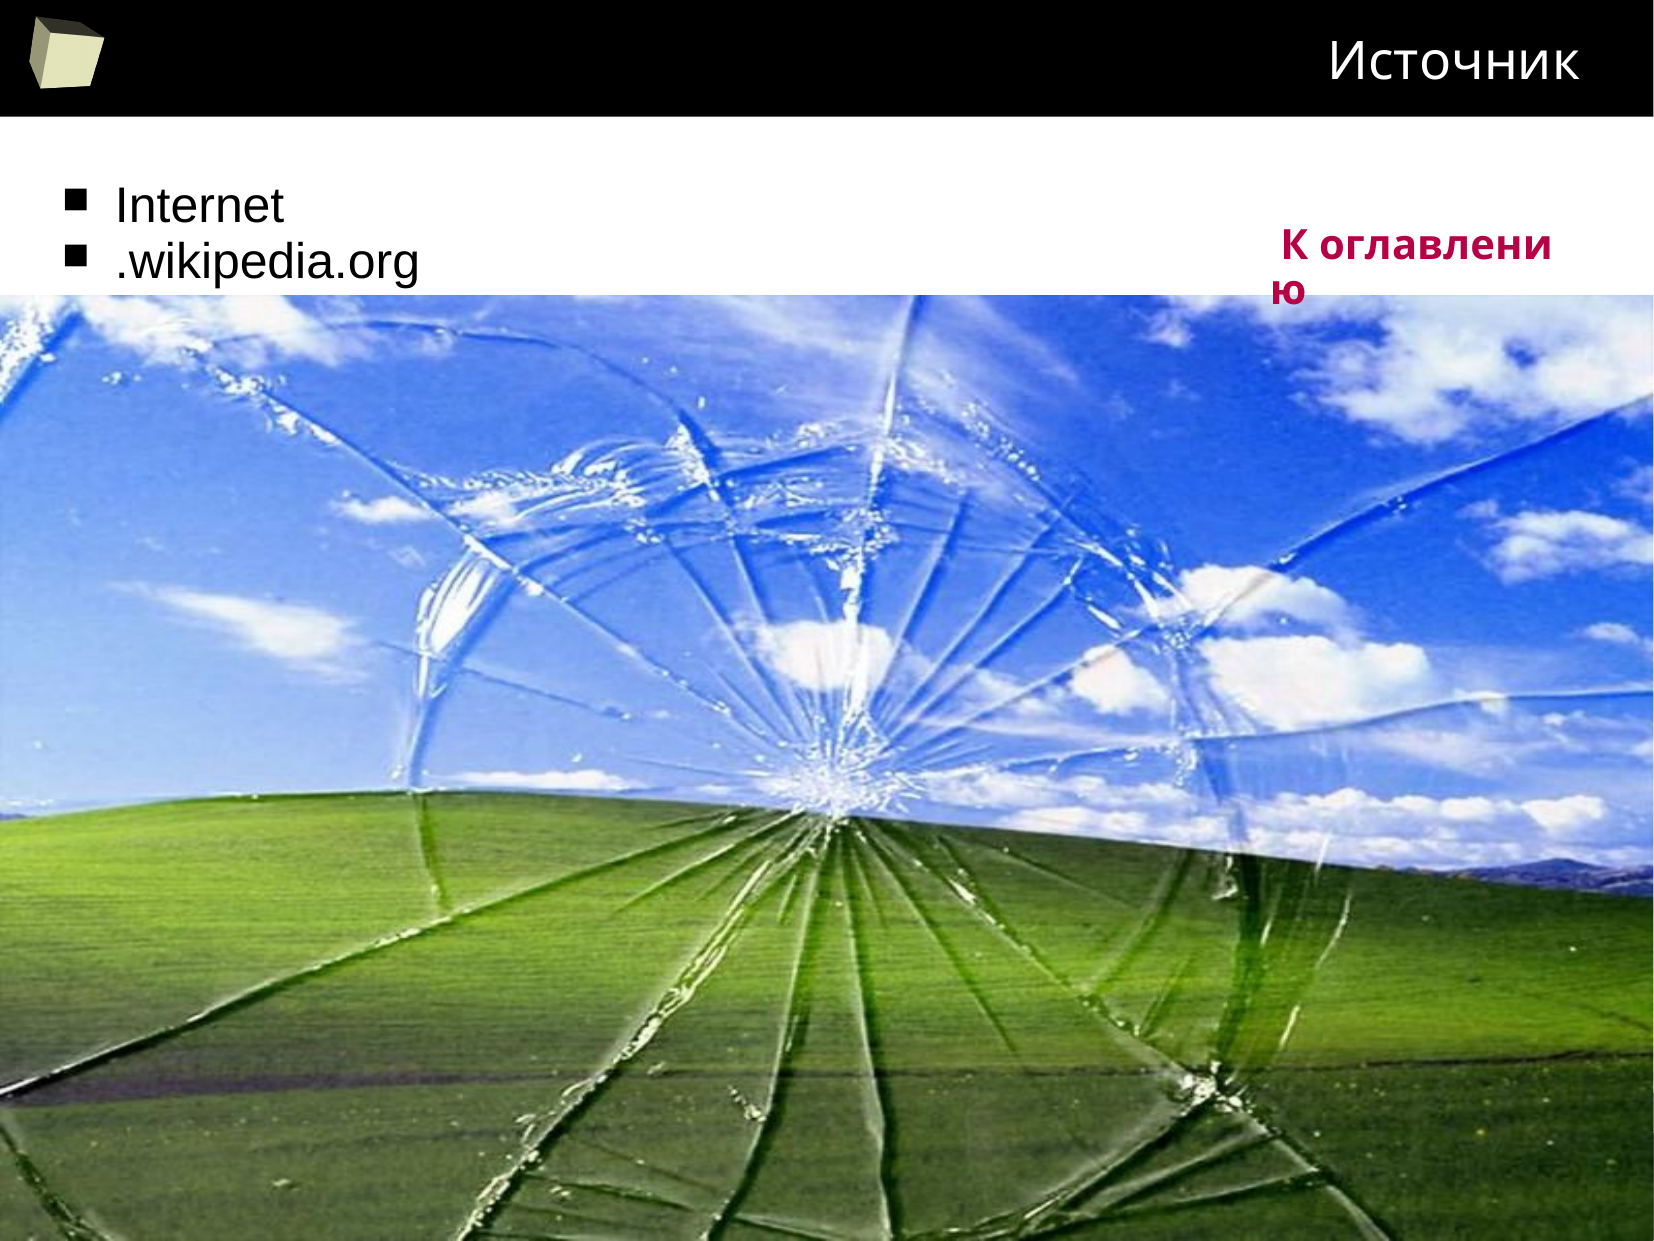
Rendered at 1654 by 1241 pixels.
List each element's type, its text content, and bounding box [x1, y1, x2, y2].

text_box К оглавлению [1269, 214, 1565, 266]
picture [0, 295, 1654, 1241]
list Internet .wikipedia.org [44, 177, 1611, 295]
title Источник [118, 0, 1595, 119]
